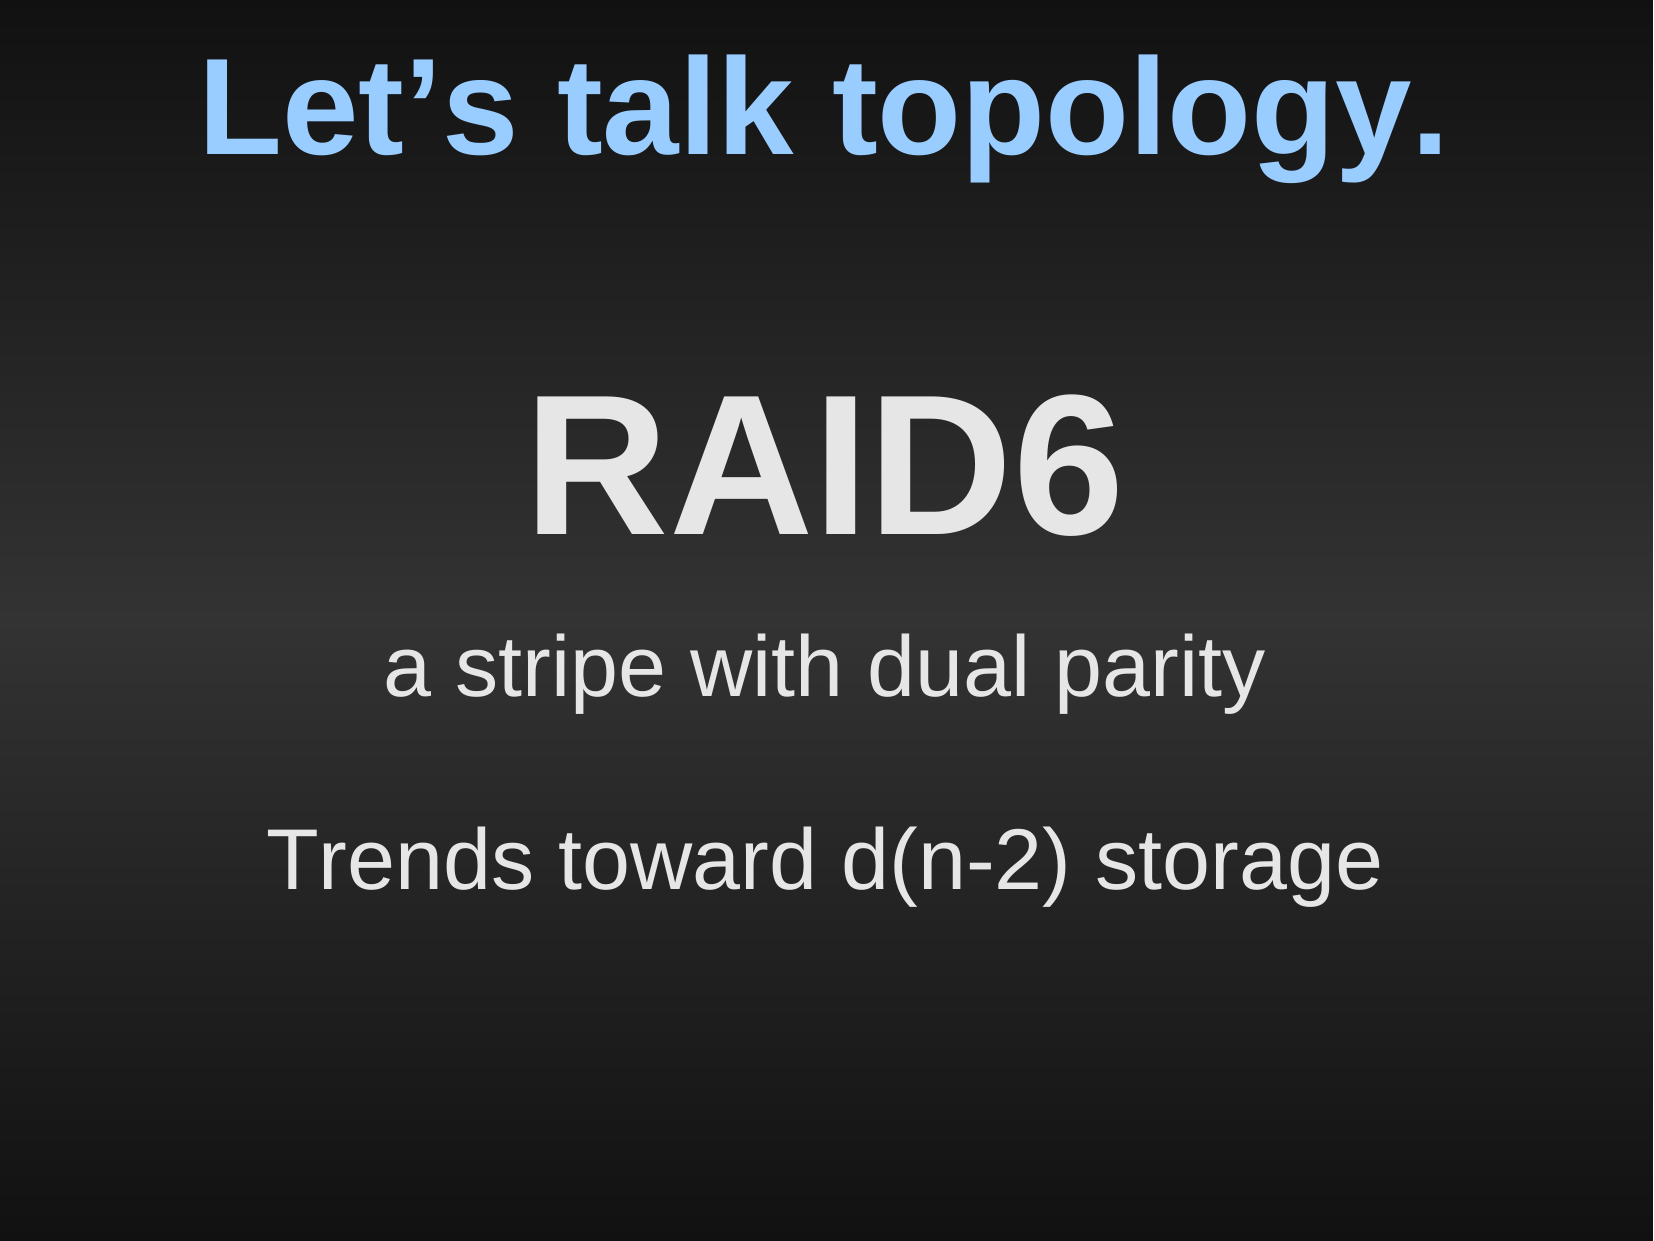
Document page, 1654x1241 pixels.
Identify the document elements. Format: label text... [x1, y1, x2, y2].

title Let’s talk topology. [0, 2, 1651, 211]
title RAID6 a stripe with dual parity Trends toward d(n-2) storage [0, 212, 1651, 1241]
